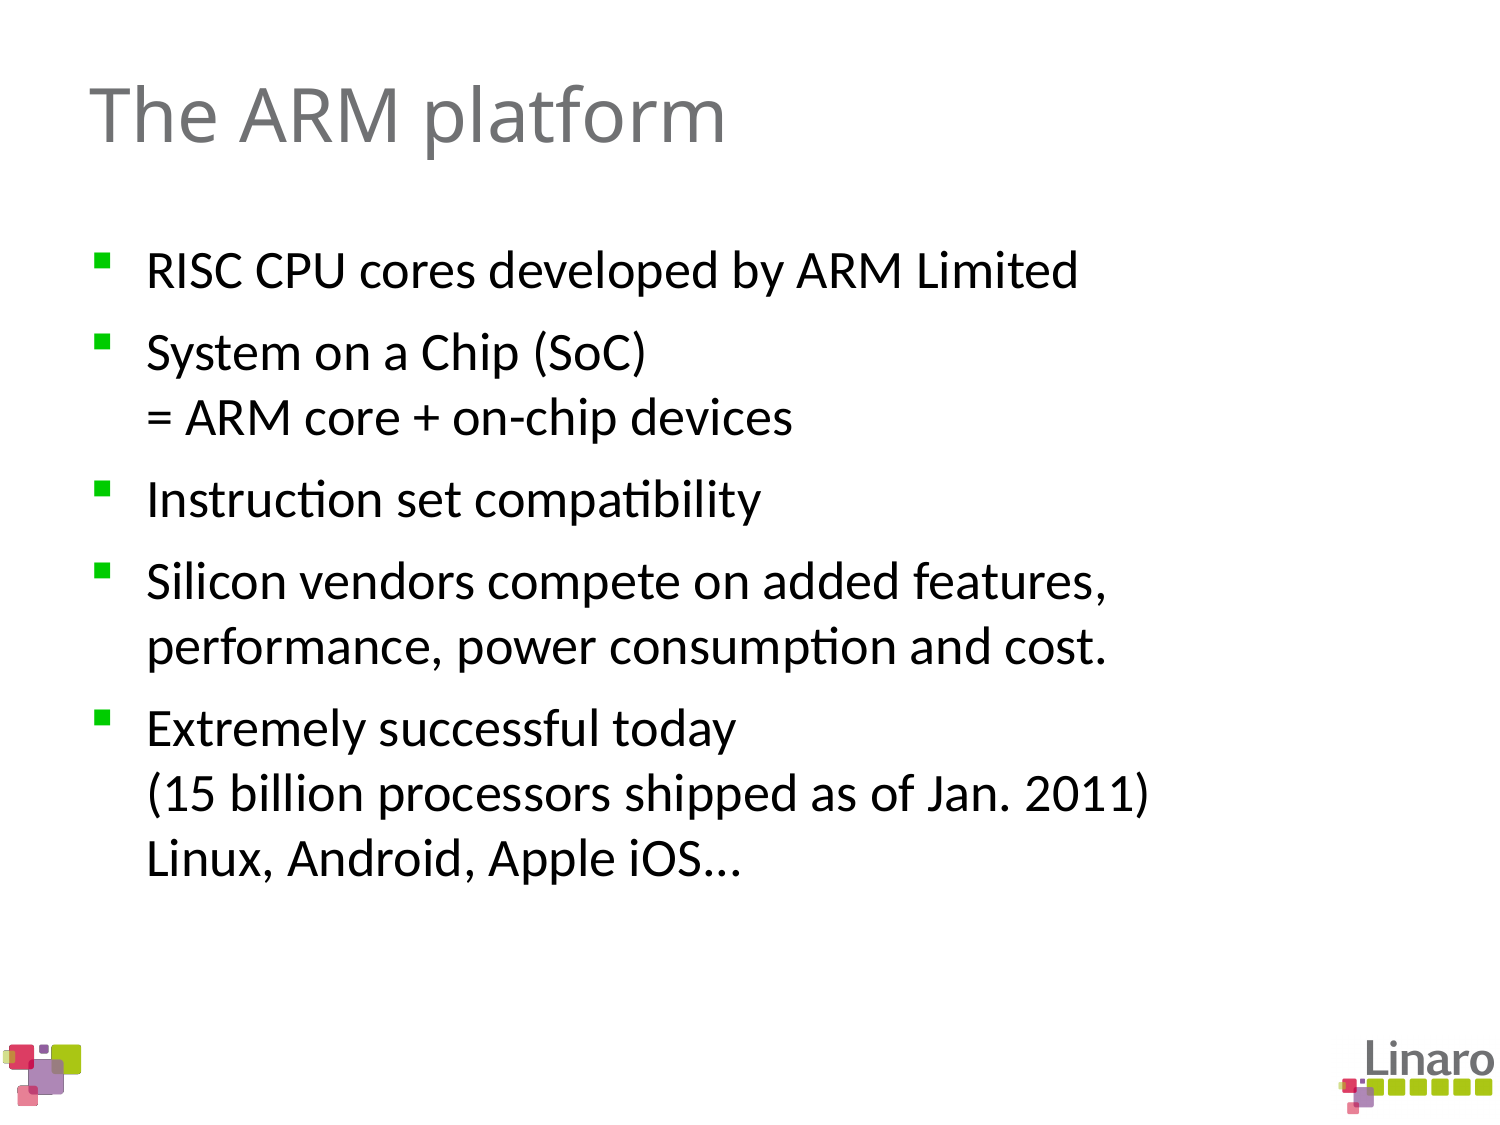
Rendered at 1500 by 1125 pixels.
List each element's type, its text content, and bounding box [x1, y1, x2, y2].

list RISC CPU cores developed by ARM Limited System on a Chip (SoC) = ARM core + on-chip devices Instruction set compatibility Silicon vendors compete on added features, performance, power consumption and cost. Extremely successful today (15 billion processors shipped as of Jan. 2011) Linux, Android, Apple iOS... [75, 227, 1426, 970]
picture [1331, 1035, 1500, 1119]
picture [0, 1041, 84, 1125]
title The ARM platform [75, 29, 1426, 196]
